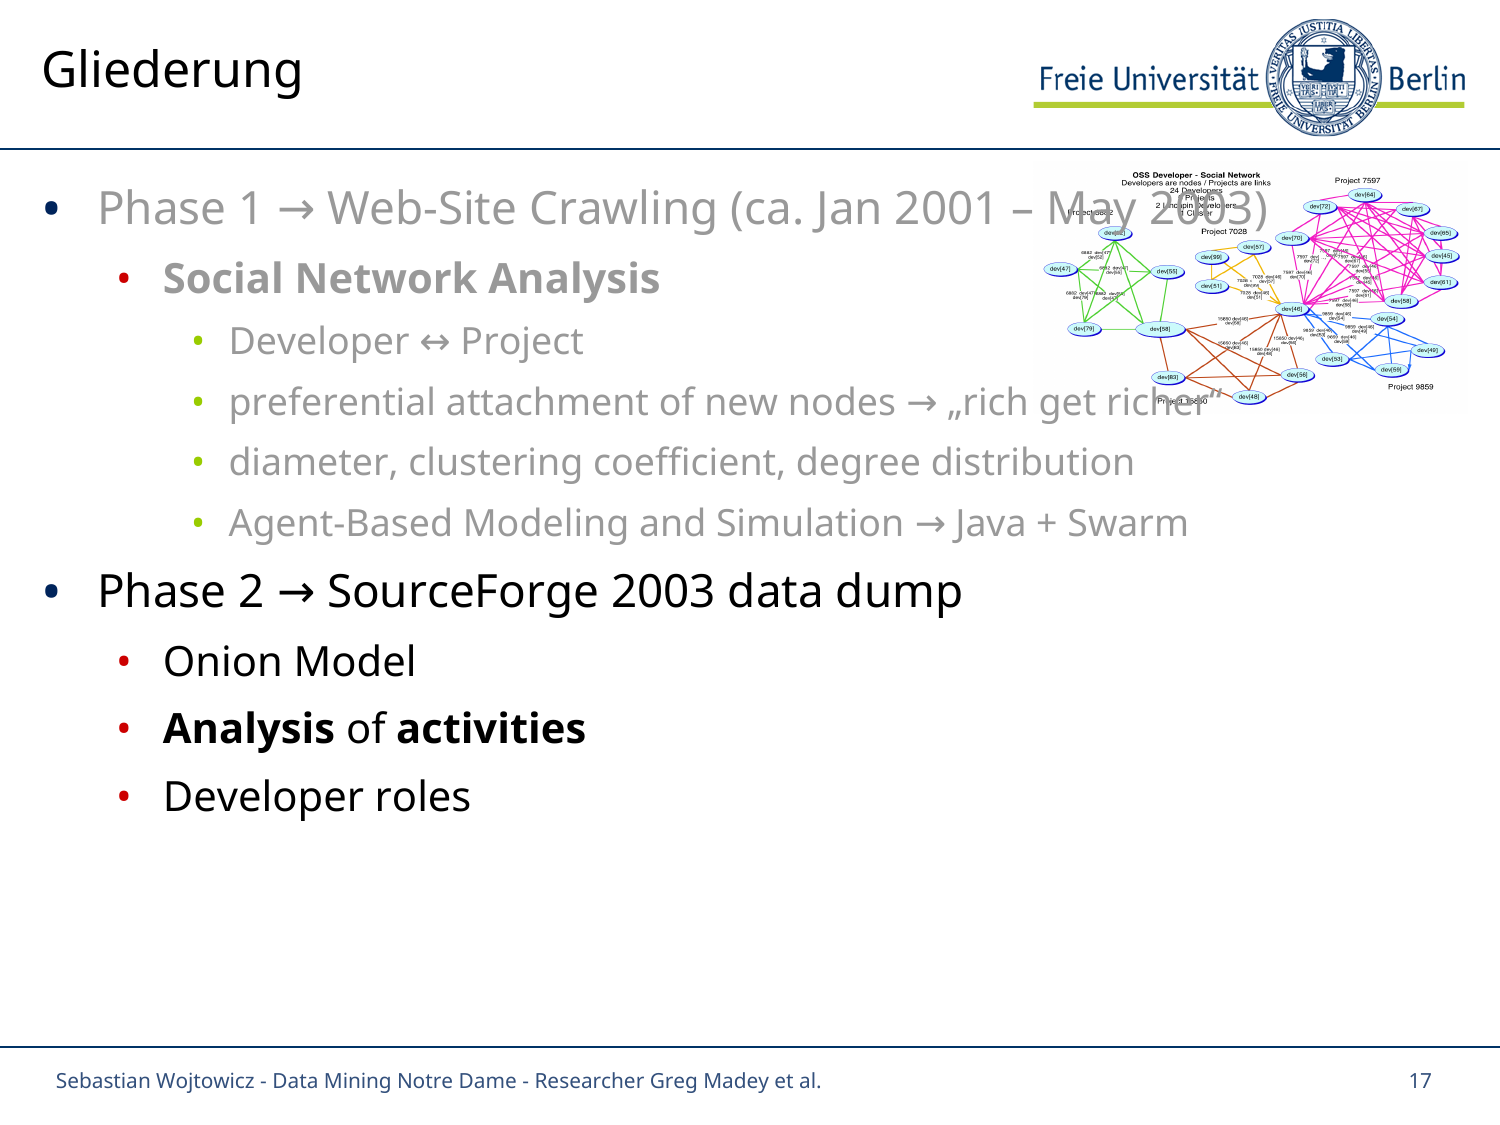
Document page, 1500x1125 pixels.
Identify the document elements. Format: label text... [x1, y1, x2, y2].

picture [1033, 161, 1468, 414]
title Gliederung [41, 0, 1016, 138]
picture [1033, 19, 1470, 137]
list Phase 1 → Web-Site Crawling (ca. Jan 2001 – May 2003) Social Network Analysis Developer ↔ Project preferential attachment of new nodes → „rich get richer“ diameter, clustering coefficient, degree distribution Agent-Based Modeling and Simulation → Java + Swarm Phase 2 → SourceForge 2003 data dump Onion Model Analysis of activities Developer roles [41, 175, 1447, 1039]
